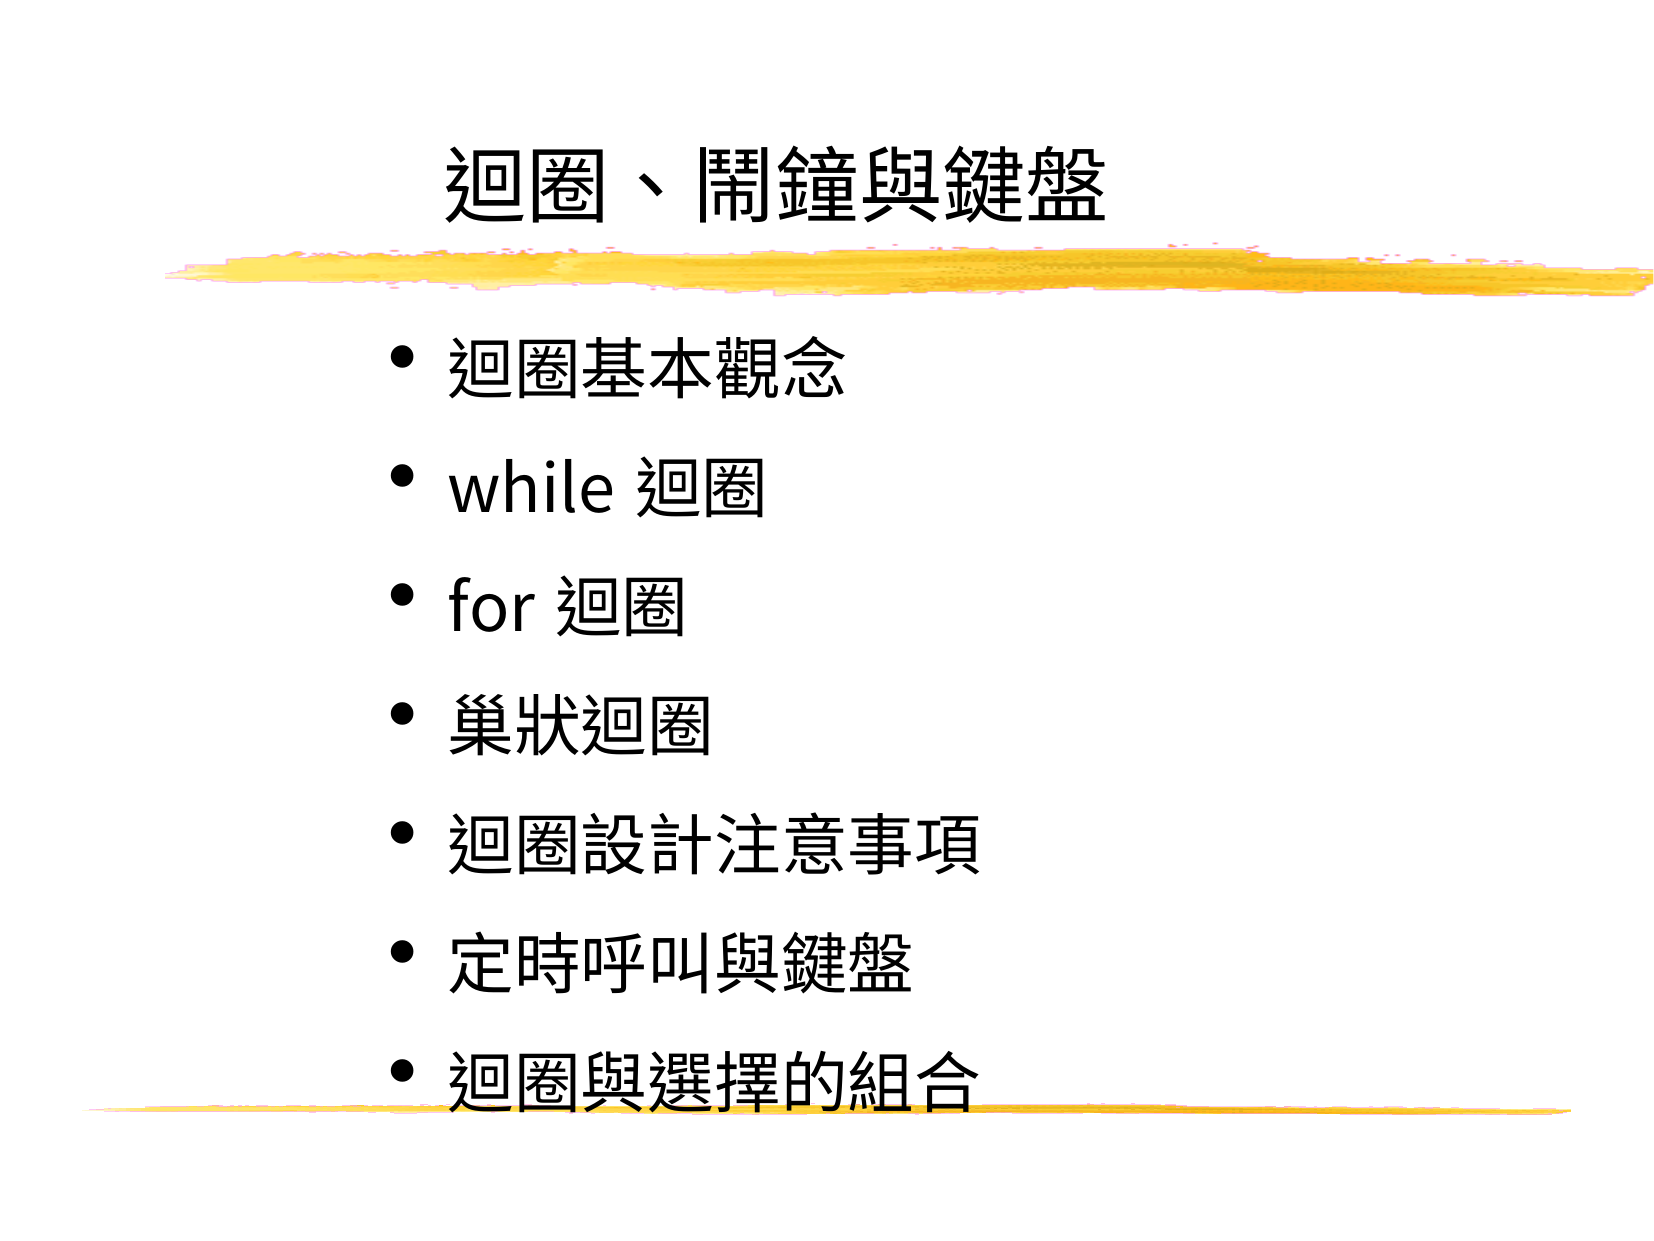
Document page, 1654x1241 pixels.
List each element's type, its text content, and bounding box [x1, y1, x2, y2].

picture [82, 1102, 376, 1117]
list 迴圈基本觀念 while迴圈 for迴圈 巢狀迴圈 迴圈設計注意事項 定時呼叫與鍵盤 迴圈與選擇的組合 [376, 300, 1275, 1241]
title 迴圈、鬧鐘與鍵盤 [73, 24, 1479, 249]
picture [1275, 1102, 1571, 1117]
picture [165, 237, 1654, 308]
